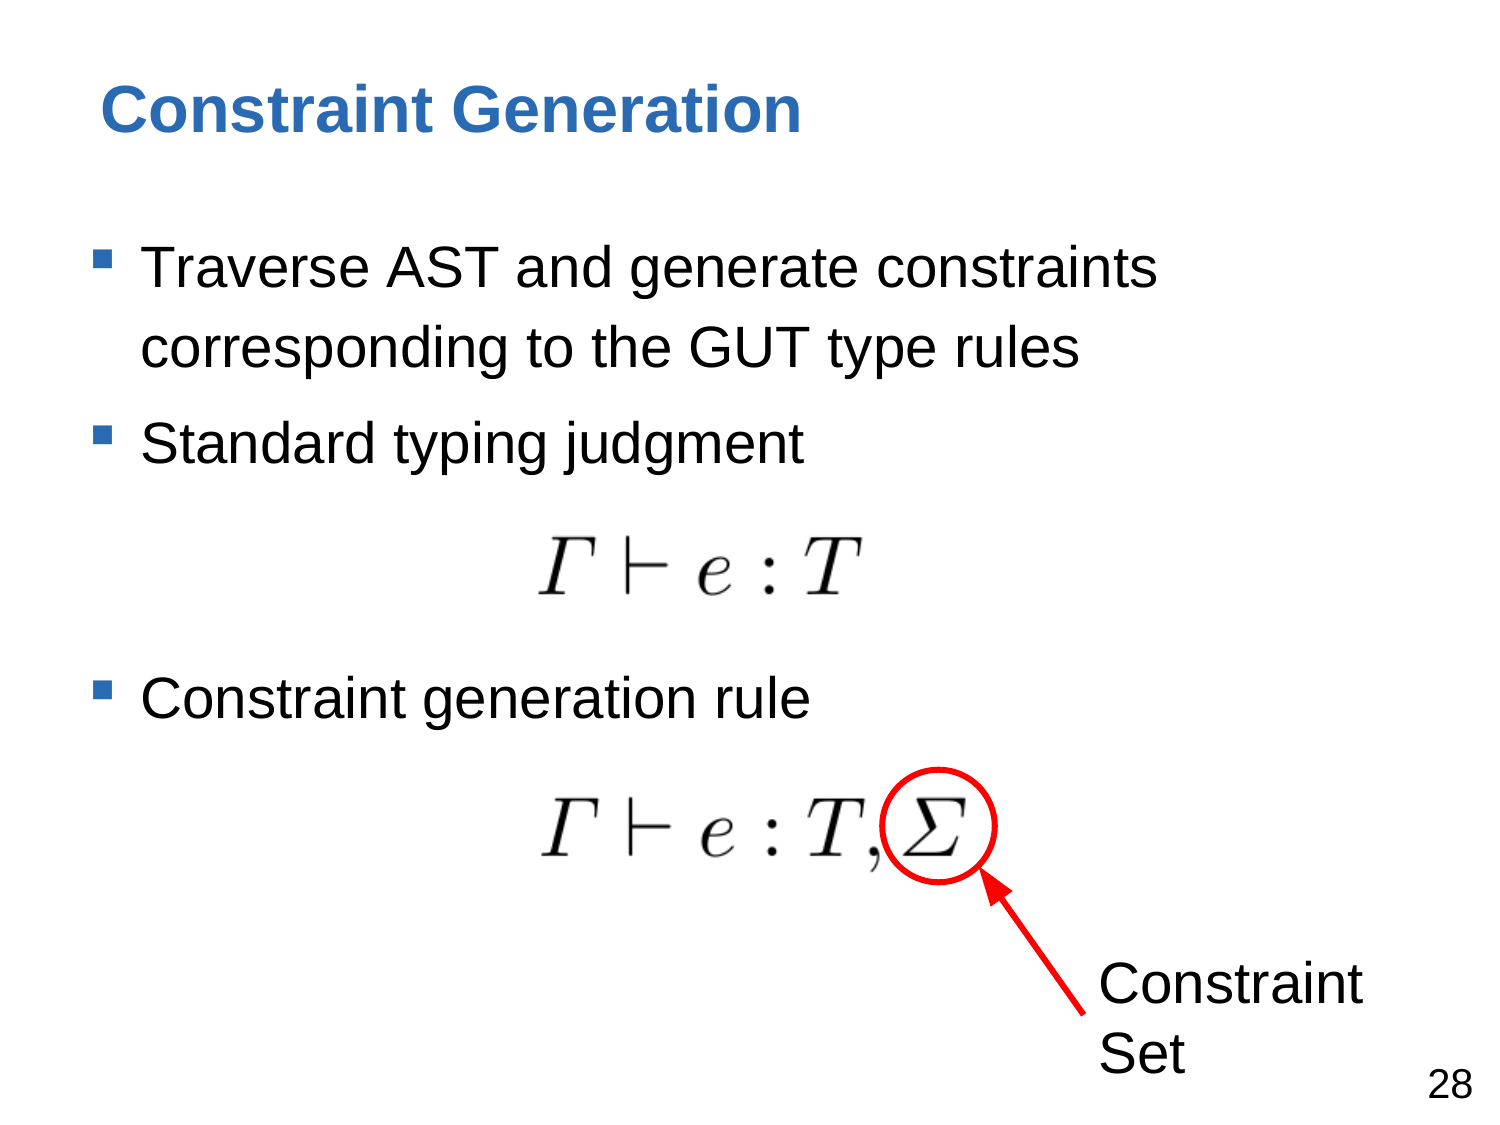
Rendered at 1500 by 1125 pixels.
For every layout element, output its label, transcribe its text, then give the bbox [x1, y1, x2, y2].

title Constraint Generation [85, 61, 1407, 158]
picture [523, 517, 880, 615]
list Traverse AST and generate constraints corresponding to the GUT type rules Standard typing judgment Constraint generation rule [87, 220, 1407, 1000]
text_box Constraint Set [1083, 937, 1426, 1093]
picture [886, 783, 983, 879]
picture [966, 871, 982, 880]
picture [526, 783, 911, 880]
